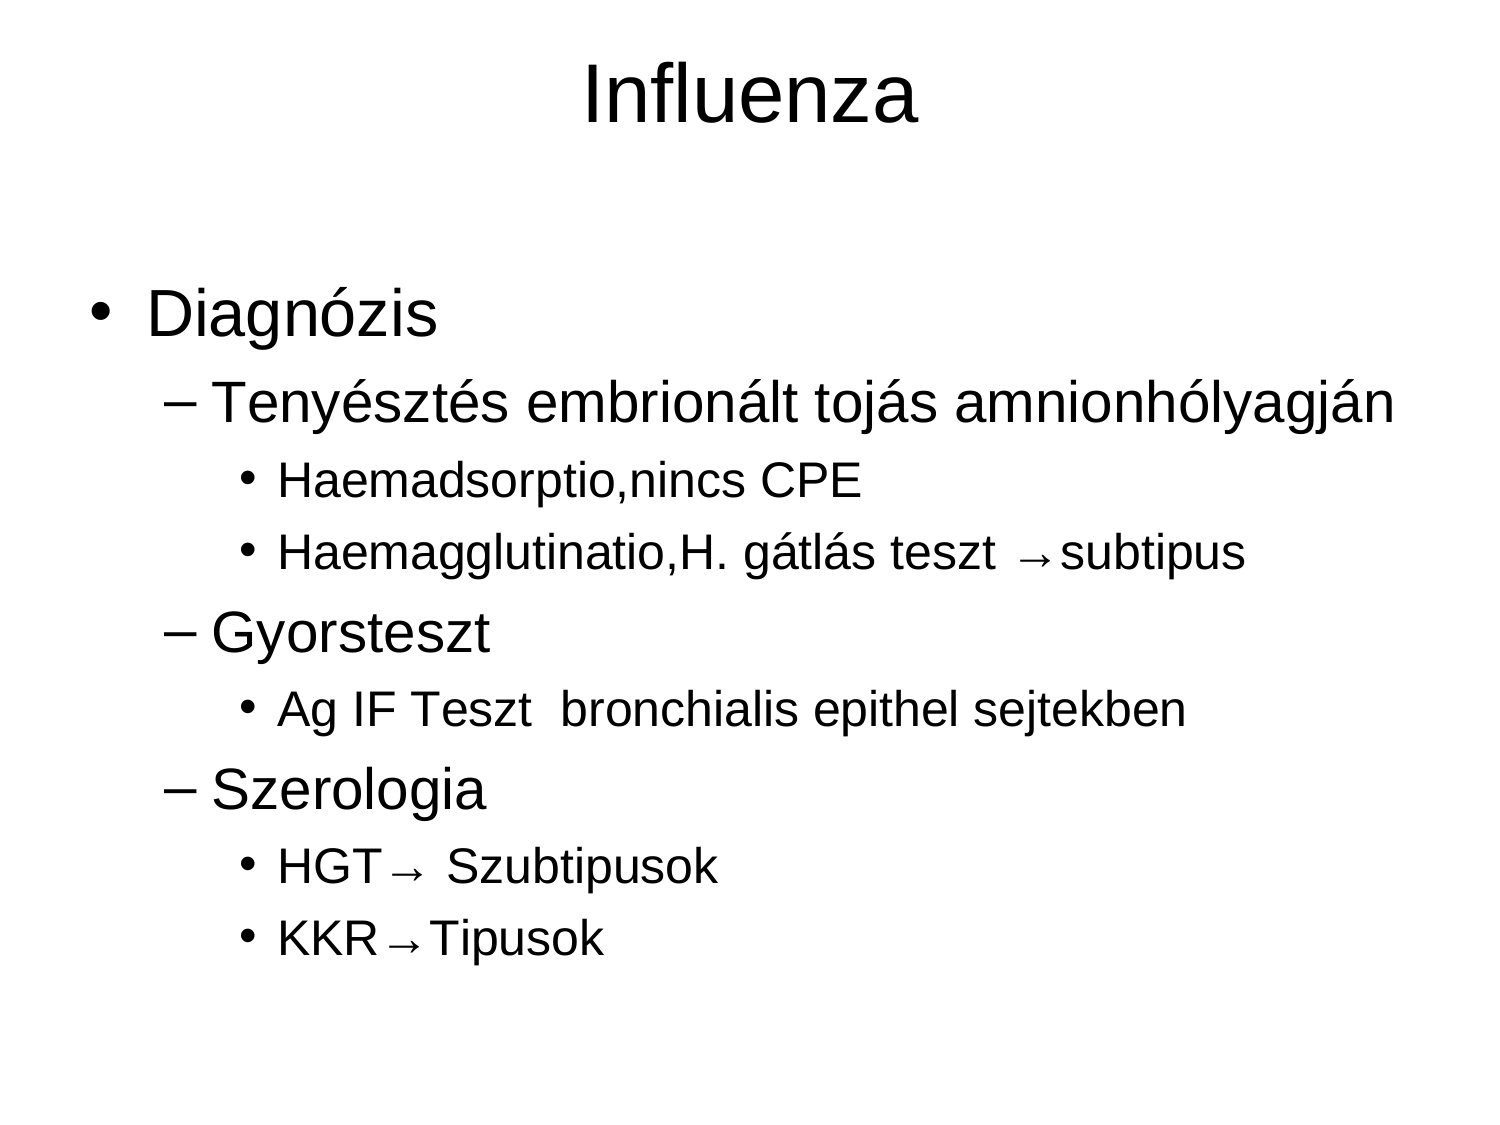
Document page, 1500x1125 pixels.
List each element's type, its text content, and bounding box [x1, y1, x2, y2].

title Influenza [75, 31, 1426, 247]
list Diagnózis Tenyésztés embrionált tojás amnionhólyagján Haemadsorptio,nincs CPE Haemagglutinatio,H. gátlás teszt →subtipus Gyorsteszt Ag IF Teszt bronchialis epithel sejtekben Szerologia HGT→ Szubtipusok KKR→Tipusok [75, 262, 1426, 1005]
